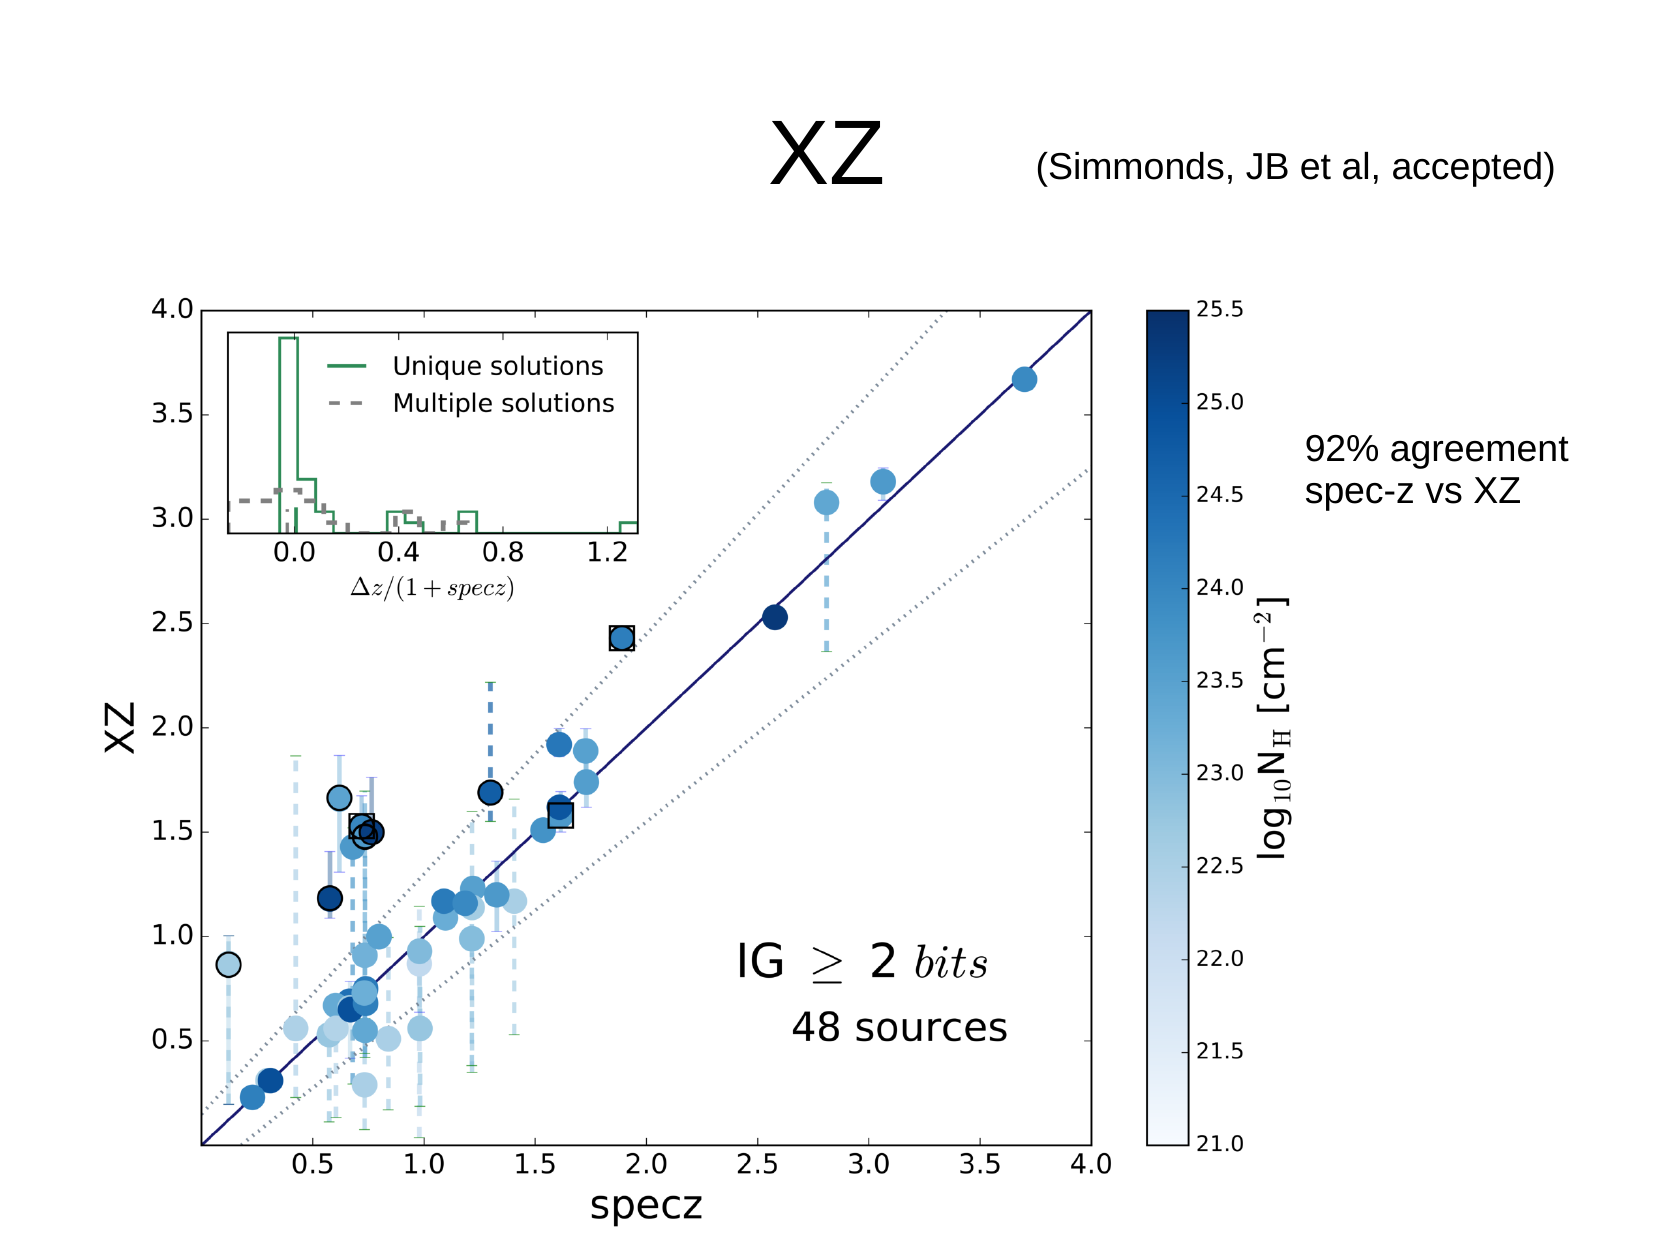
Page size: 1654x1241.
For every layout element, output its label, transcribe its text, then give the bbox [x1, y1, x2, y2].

picture [90, 284, 1306, 1239]
text_box (Simmonds, JB et al, accepted) [945, 138, 1571, 196]
text_box 92% agreement spec-z vs XZ [1290, 420, 1636, 519]
title XZ [82, 49, 1571, 257]
